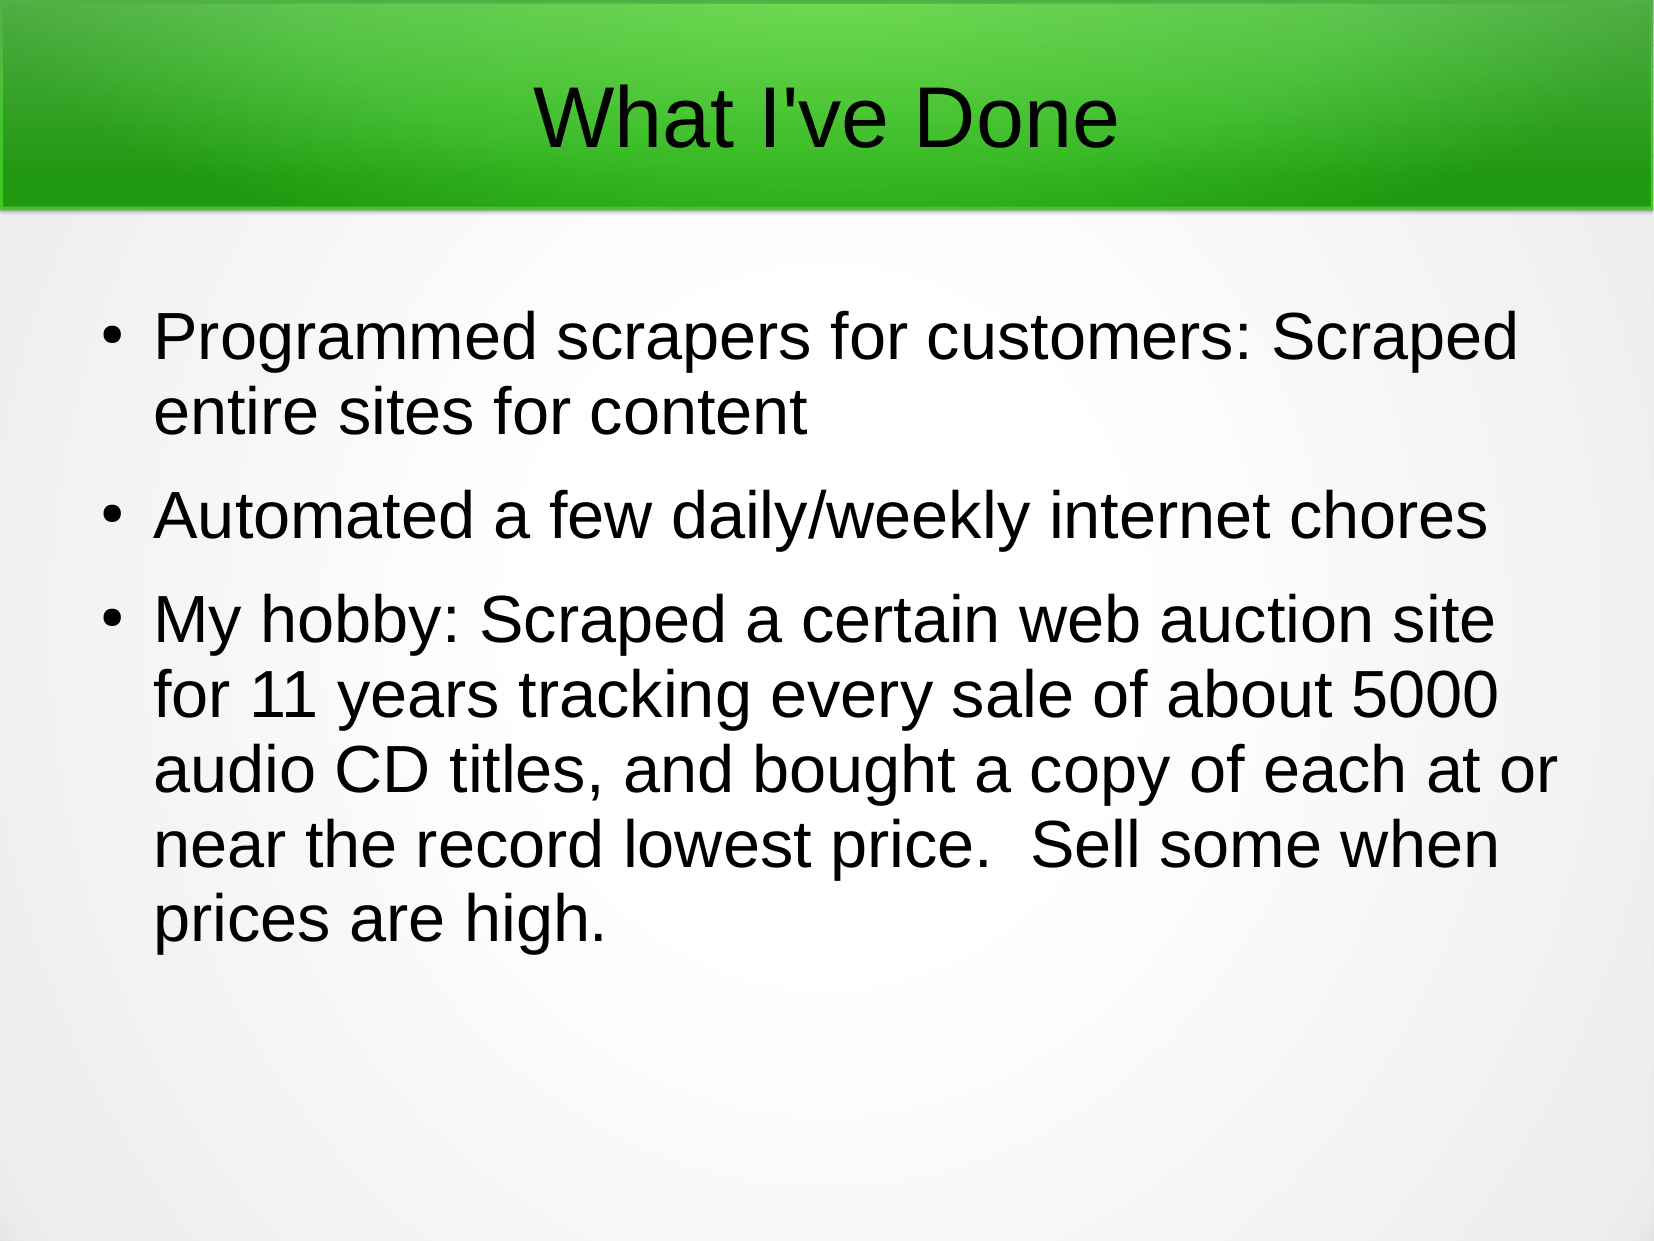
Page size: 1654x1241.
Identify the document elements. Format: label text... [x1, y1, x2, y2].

list Programmed scrapers for customers: Scraped entire sites for content Automated a few daily/weekly internet chores My hobby: Scraped a certain web auction site for 11 years tracking every sale of about 5000 audio CD titles, and bought a copy of each at or near the record lowest price. Sell some when prices are high. [82, 299, 1571, 1019]
title What I've Done [82, 47, 1571, 189]
